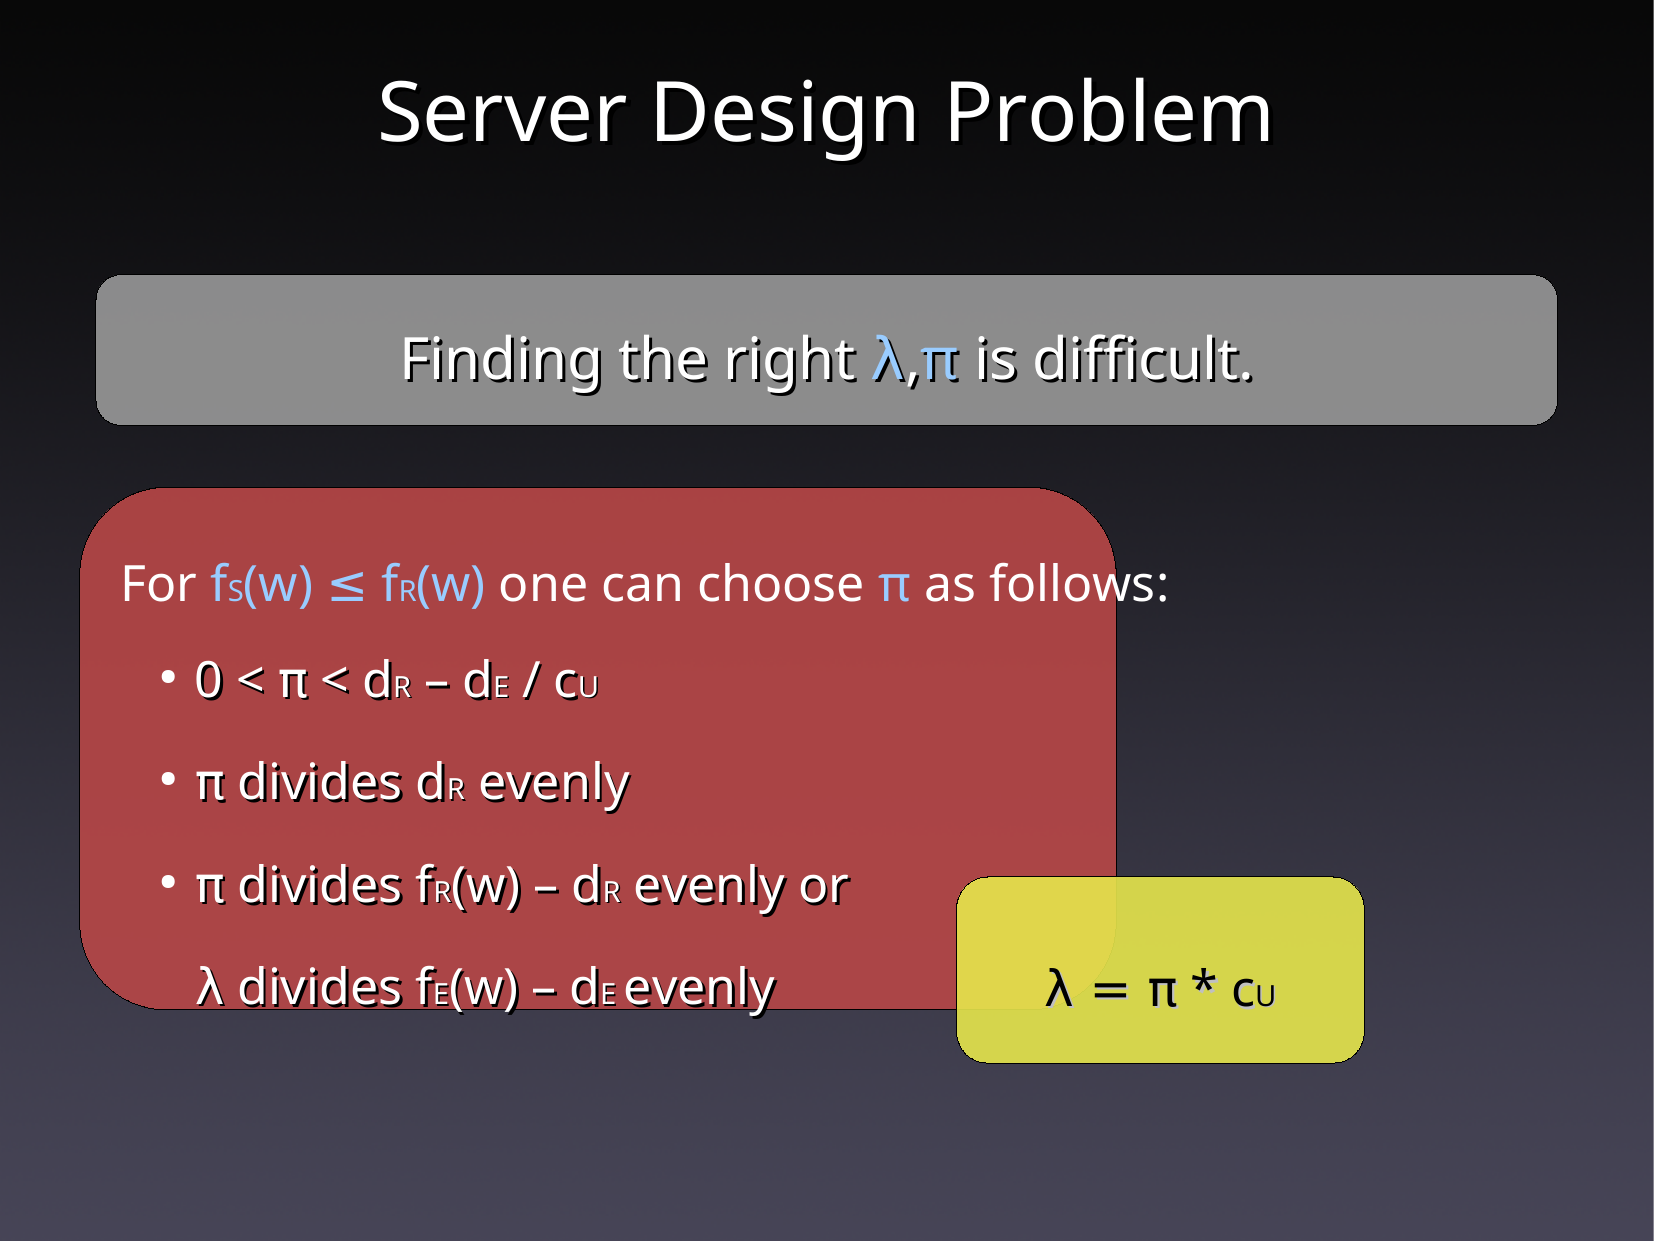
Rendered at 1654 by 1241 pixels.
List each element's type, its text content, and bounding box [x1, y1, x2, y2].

text_box [789, 583, 805, 598]
text_box [456, 583, 463, 596]
text_box [1069, 583, 1085, 598]
text_box [422, 583, 479, 609]
text_box [95, 274, 1558, 426]
text_box [329, 983, 341, 1001]
text_box [632, 588, 645, 598]
text_box [487, 979, 498, 995]
text_box [476, 583, 1117, 1010]
text_box [79, 487, 1091, 1010]
text_box λ = π * cU [956, 876, 1365, 1064]
text_box [439, 583, 445, 596]
text_box [579, 983, 591, 1001]
text_box [634, 983, 644, 988]
text_box Finding the right λ,π is difficult. [371, 317, 1283, 396]
text_box [505, 583, 521, 598]
text_box [688, 983, 698, 988]
text_box [249, 583, 307, 609]
text_box [283, 583, 290, 596]
text_box [759, 583, 775, 598]
text_box [1013, 583, 1029, 598]
text_box [931, 588, 944, 598]
text_box 0 < π < dR – dE / cU π divides dR evenly π divides fR(w) – dR evenly or λ divides fE(w) – dE evenly [124, 609, 922, 979]
text_box [470, 979, 481, 996]
text_box [755, 979, 769, 995]
picture [0, 0, 1654, 1241]
text_box For fS(w) ≤ fR(w) one can choose π as follows: [120, 513, 1542, 583]
text_box [153, 583, 169, 598]
text_box [246, 983, 259, 1001]
text_box [1100, 583, 1106, 596]
text_box [361, 983, 371, 988]
text_box [286, 979, 300, 996]
text_box [266, 583, 272, 596]
title Server Design Problem [120, 5, 1533, 213]
text_box [403, 583, 411, 590]
text_box [515, 979, 760, 1010]
text_box [457, 979, 512, 1010]
text_box [304, 583, 425, 609]
text_box [658, 979, 672, 997]
